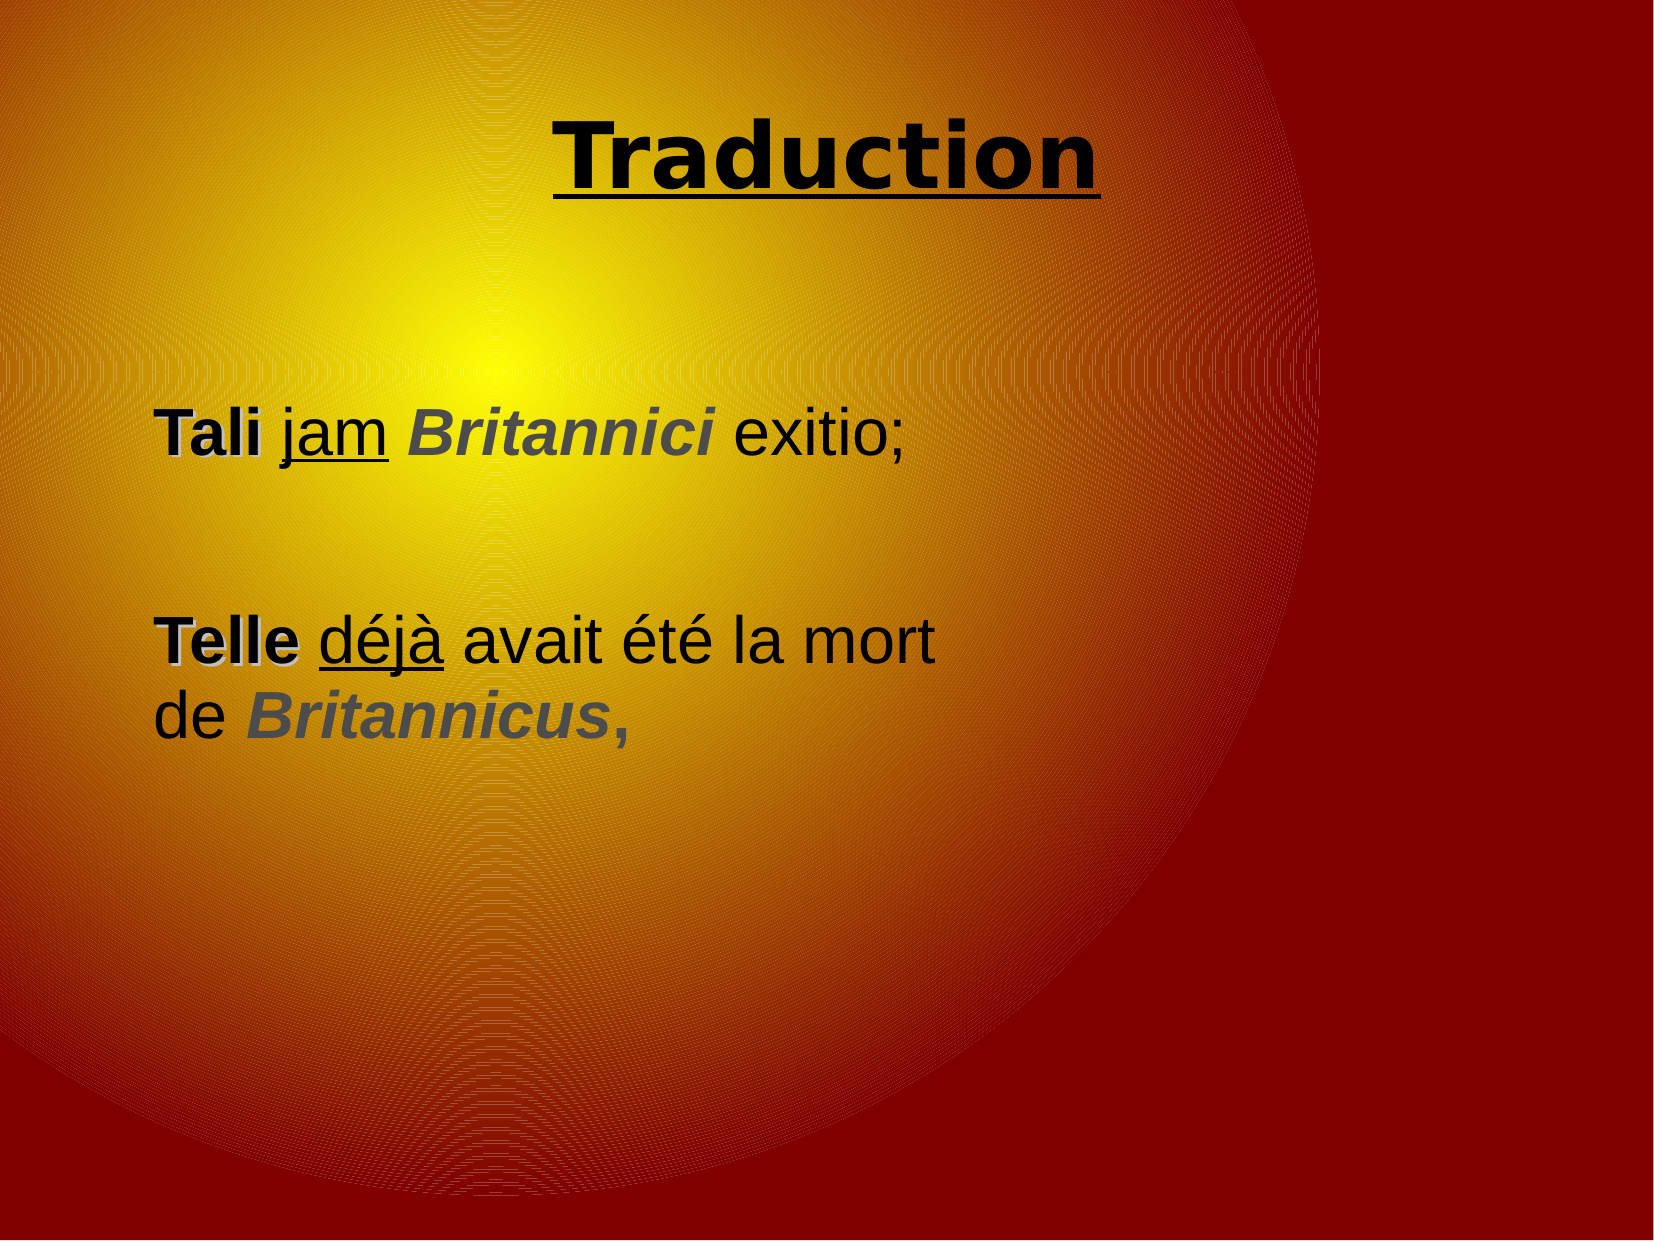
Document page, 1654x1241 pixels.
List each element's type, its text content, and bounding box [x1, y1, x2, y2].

title Traduction [82, 52, 1571, 260]
list Tali jam Britannici exitio; Telle déjà avait été la mort de Britannicus, [82, 290, 981, 780]
